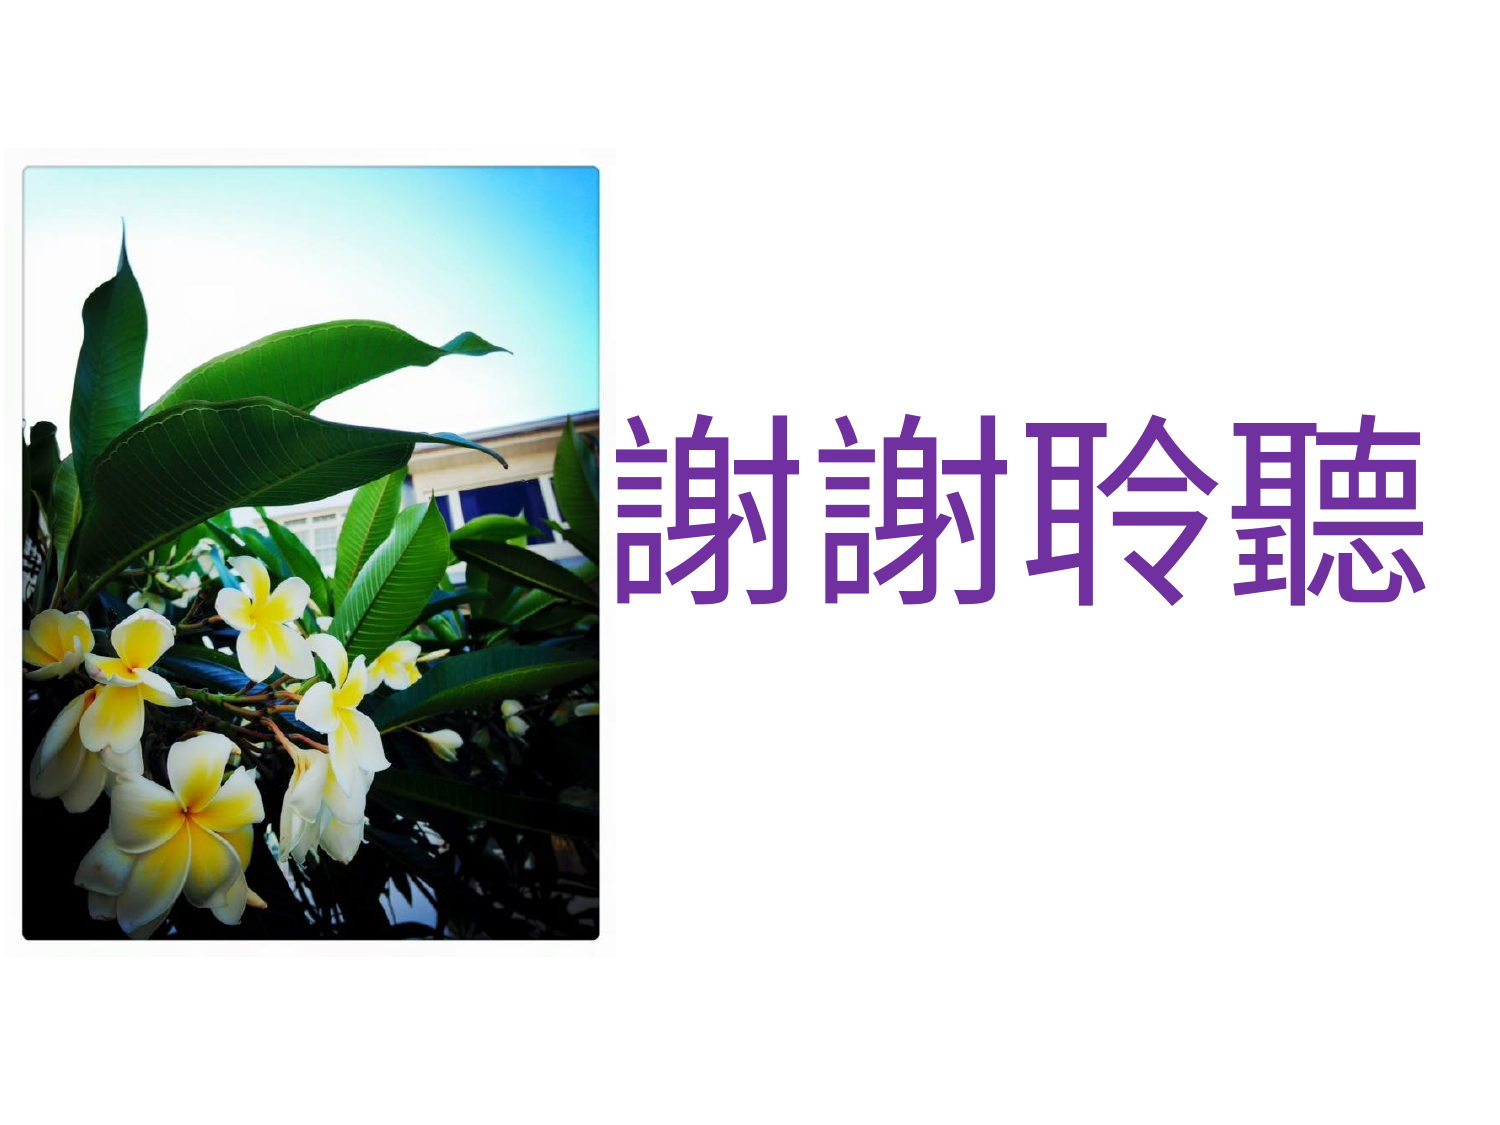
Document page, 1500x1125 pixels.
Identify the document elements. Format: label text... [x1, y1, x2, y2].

picture [4, 148, 616, 957]
list 謝謝聆聽 [616, 373, 1485, 674]
